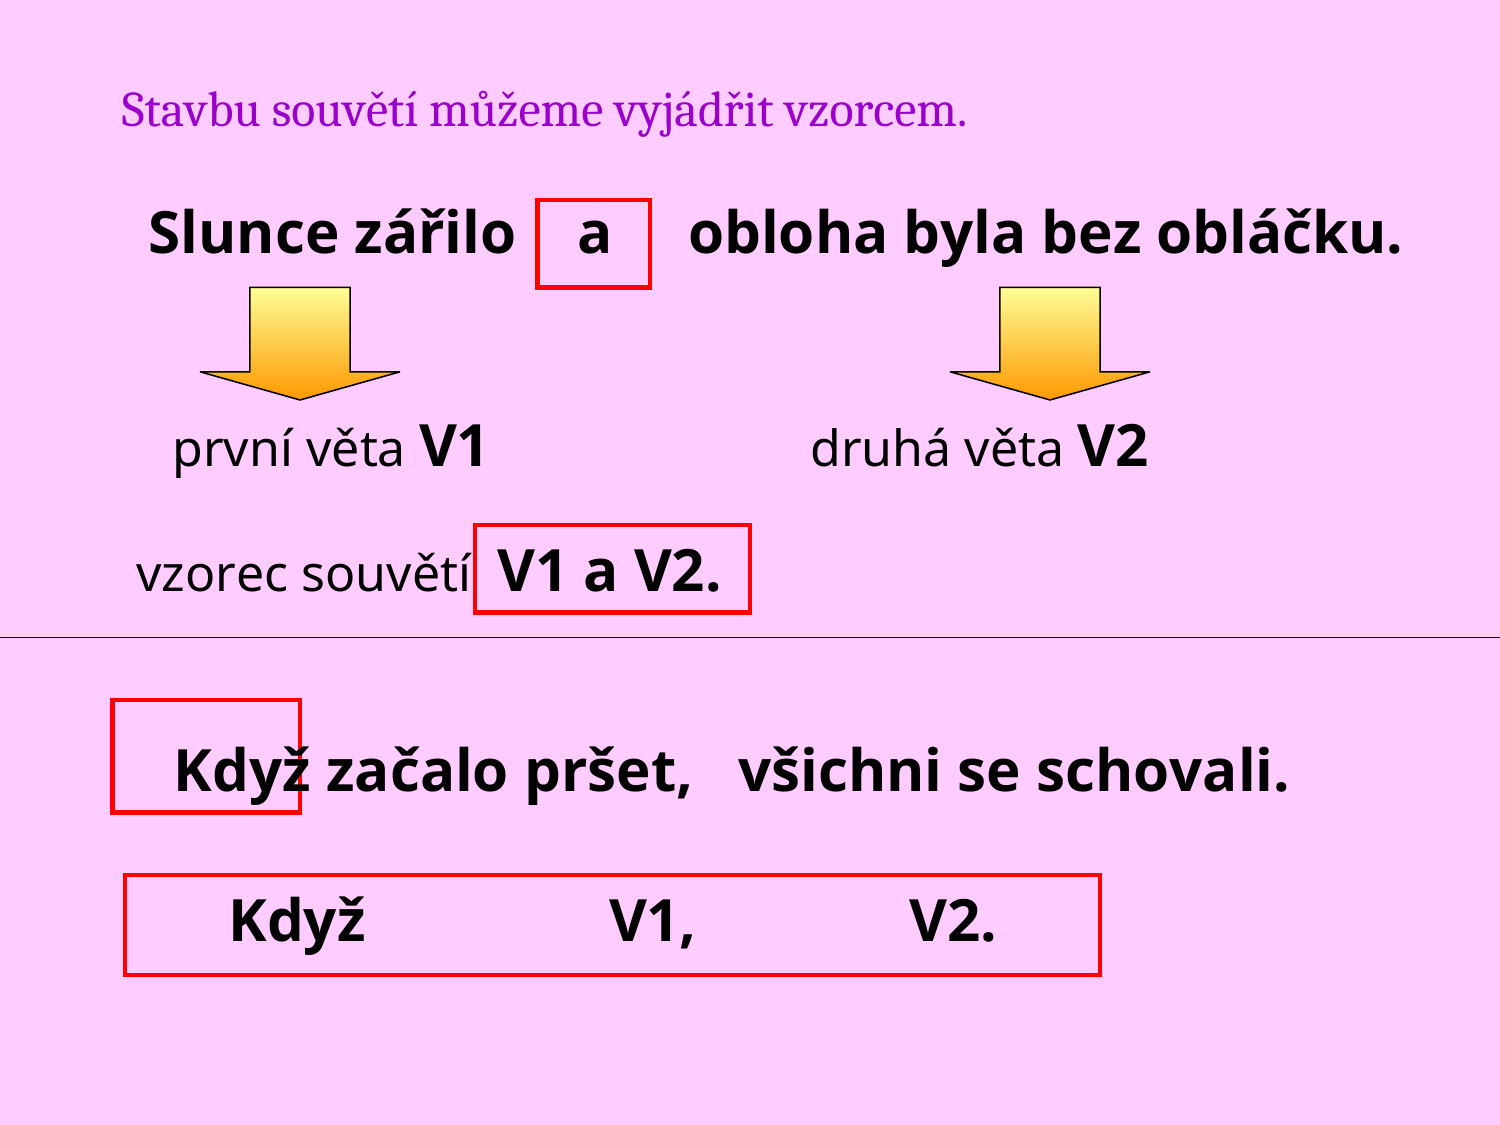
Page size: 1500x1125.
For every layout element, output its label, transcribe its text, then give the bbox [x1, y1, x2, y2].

text_box [537, 273, 650, 288]
text_box Když začalo pršet, všichni se schovali. [159, 725, 1306, 811]
text_box Když V1, V2. [213, 875, 1014, 961]
text_box Stavbu souvětí můžeme vyjádřit vzorcem. [107, 68, 983, 145]
text_box [474, 525, 750, 613]
text_box [125, 874, 1101, 975]
text_box [200, 287, 401, 399]
text_box [112, 699, 300, 813]
text_box první věta V1 druhá věta V2 [157, 399, 1164, 486]
text_box vzorec souvětí V1 a V2. [121, 525, 737, 611]
text_box [950, 287, 1151, 400]
text_box Slunce zářilo a obloha byla bez obláčku. [133, 187, 1419, 273]
